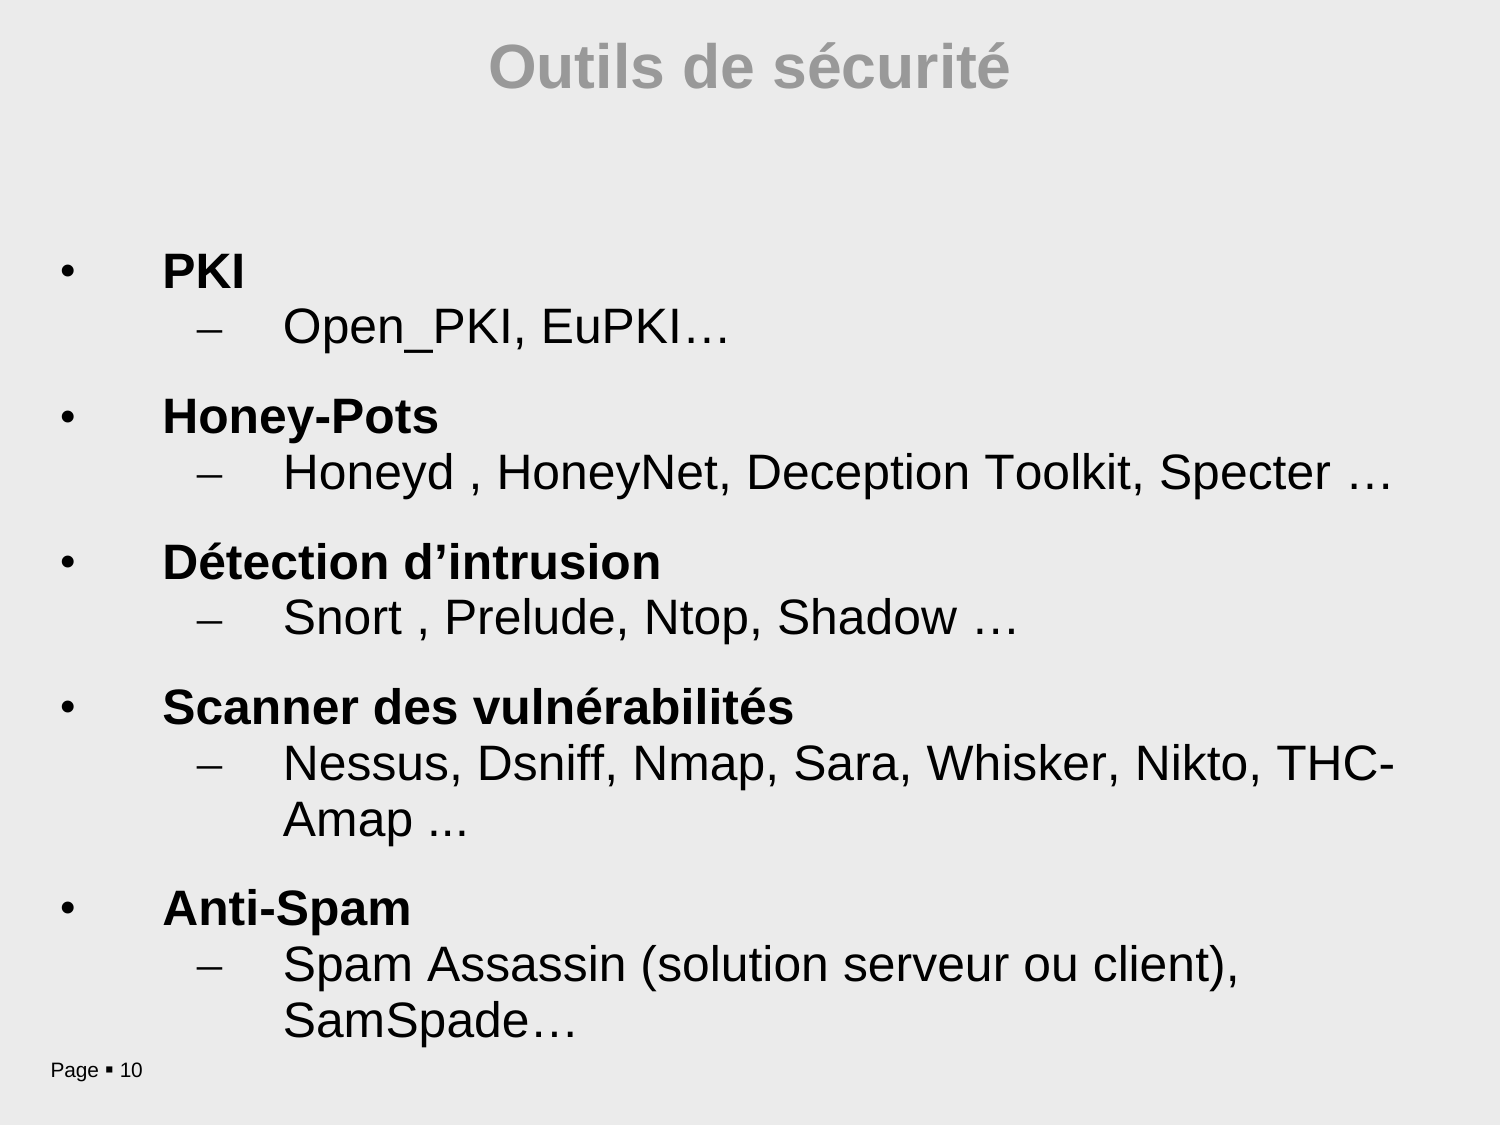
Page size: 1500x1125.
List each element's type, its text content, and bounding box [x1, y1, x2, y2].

title Outils de sécurité [51, 19, 1449, 118]
list PKI Open_PKI, EuPKI… Honey-Pots Honeyd , HoneyNet, Deception Toolkit, Specter … Détection d’intrusion Snort , Prelude, Ntop, Shadow … Scanner des vulnérabilités Nessus, Dsniff, Nmap, Sara, Whisker, Nikto, THC-Amap ... Anti-Spam Spam Assassin (solution serveur ou client), SamSpade… [58, 235, 1500, 1063]
